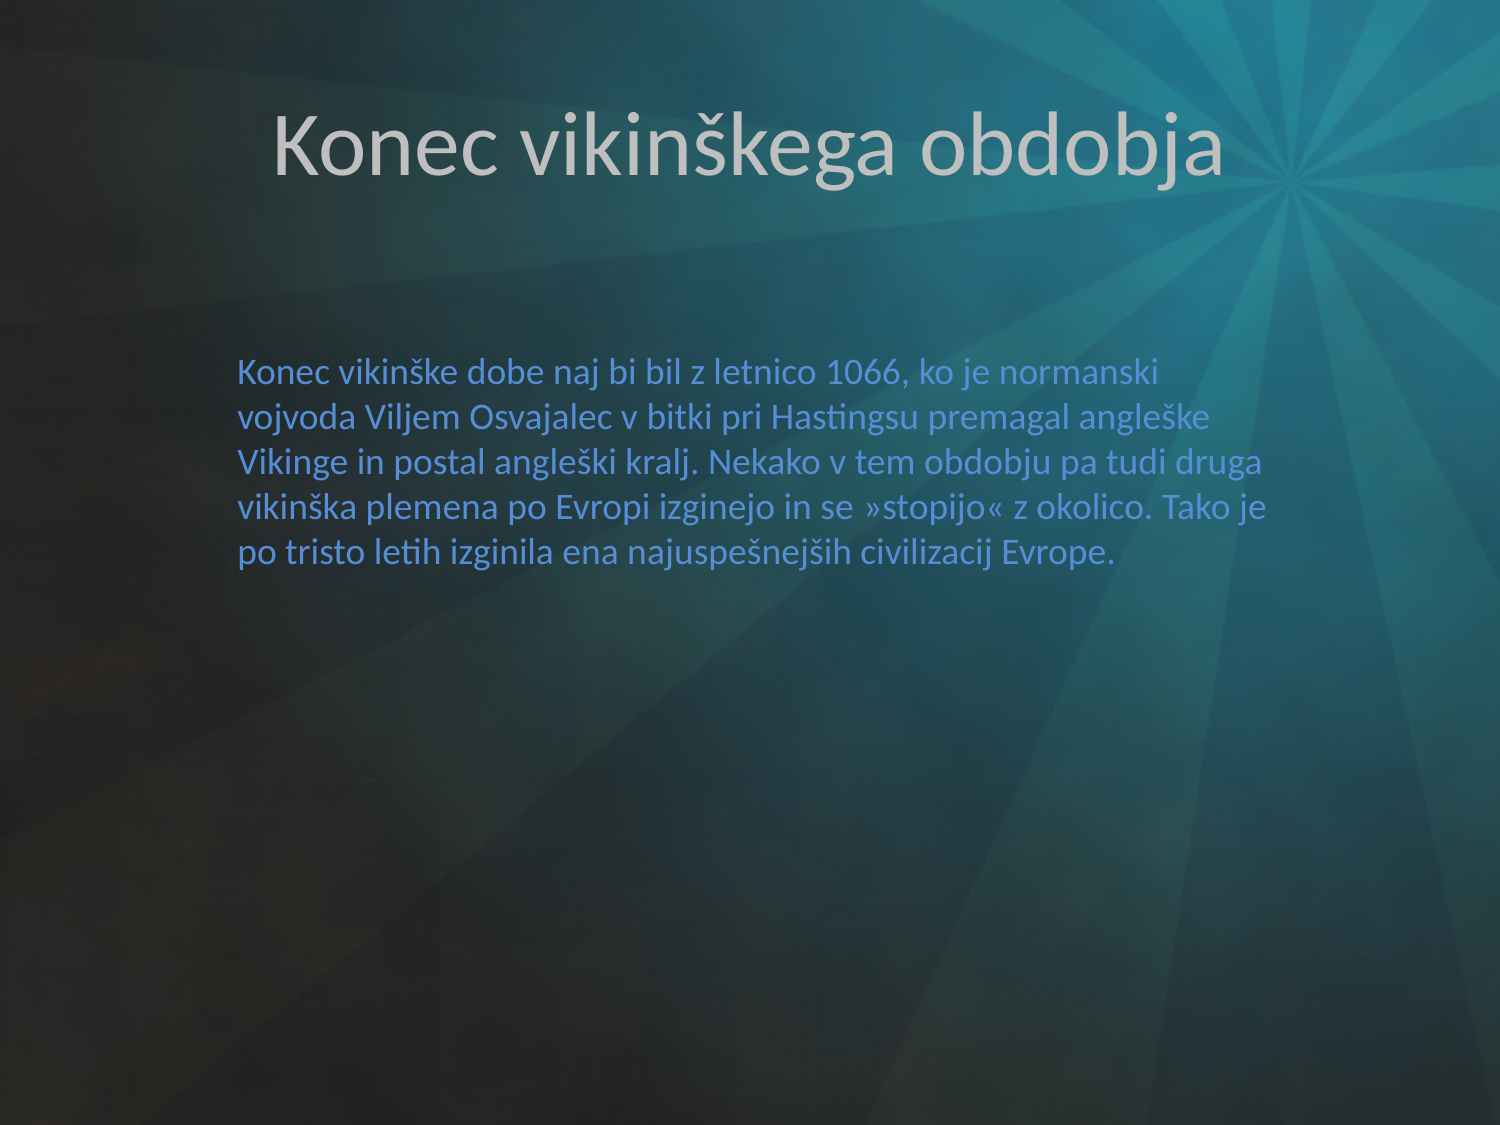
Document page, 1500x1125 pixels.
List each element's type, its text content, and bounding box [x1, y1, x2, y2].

text_box Konec vikinške dobe naj bi bil z letnico 1066, ko je normanski vojvoda Viljem Osvajalec v bitki pri Hastingsu premagal angleške Vikinge in postal angleški kralj. Nekako v tem obdobju pa tudi druga vikinška plemena po Evropi izginejo in se »stopijo« z okolico. Tako je po tristo letih izginila ena najuspešnejših civilizacij Evrope. [222, 339, 1289, 580]
title Konec vikinškega obdobja [75, 45, 1425, 233]
picture [0, 0, 1500, 1125]
